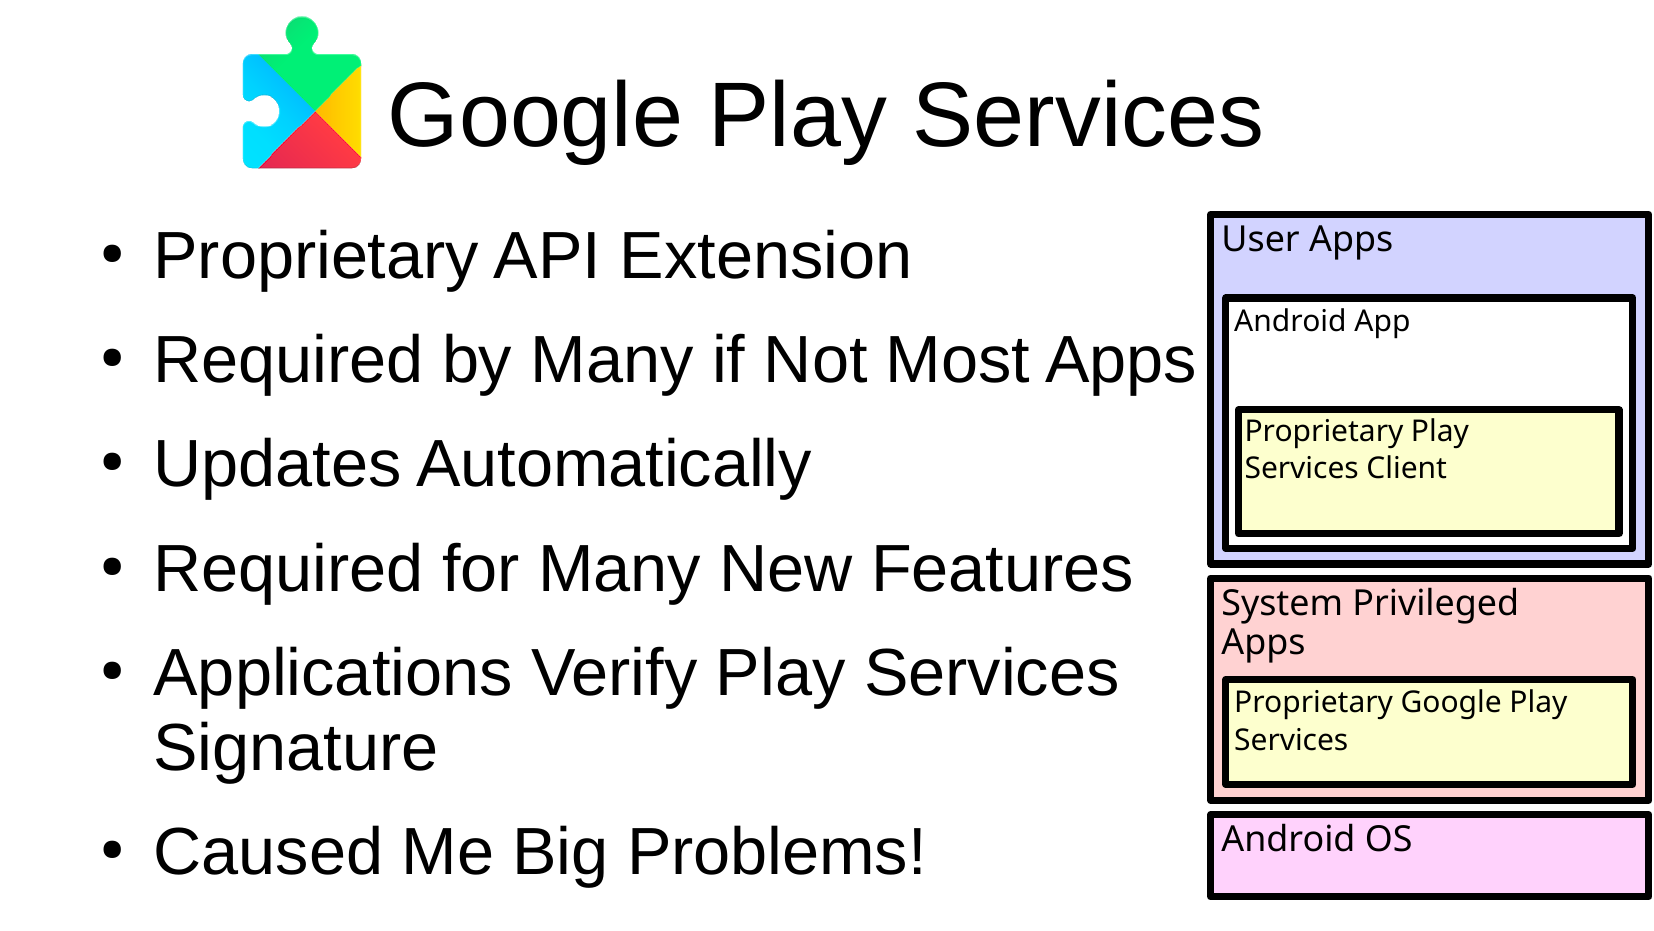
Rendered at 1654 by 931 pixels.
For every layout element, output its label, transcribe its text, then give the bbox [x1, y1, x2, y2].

picture [1206, 210, 1653, 901]
title Google Play Services [82, 37, 1571, 193]
picture [213, 9, 390, 186]
list Proprietary API Extension Required by Many if Not Most Apps Updates Automatically Required for Many New Features Applications Verify Play Services Signature Caused Me Big Problems! [82, 217, 1571, 931]
